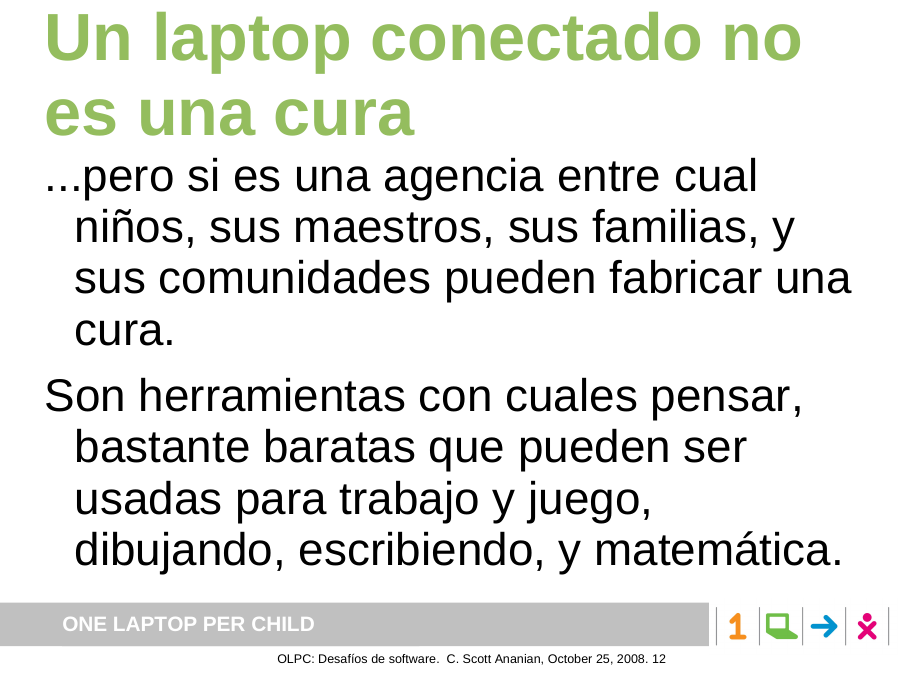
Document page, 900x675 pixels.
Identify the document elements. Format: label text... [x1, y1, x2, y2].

list ...pero si es una agencia entre cual niños, sus maestros, sus familias, y sus comunidades pueden fabricar una cura. Son herramientas con cuales pensar, bastante baratas que pueden ser usadas para trabajo y juego, dibujando, escribiendo, y matemática. [44, 150, 855, 576]
title Un laptop conectado no es una cura [44, 0, 855, 150]
picture [709, 598, 898, 655]
